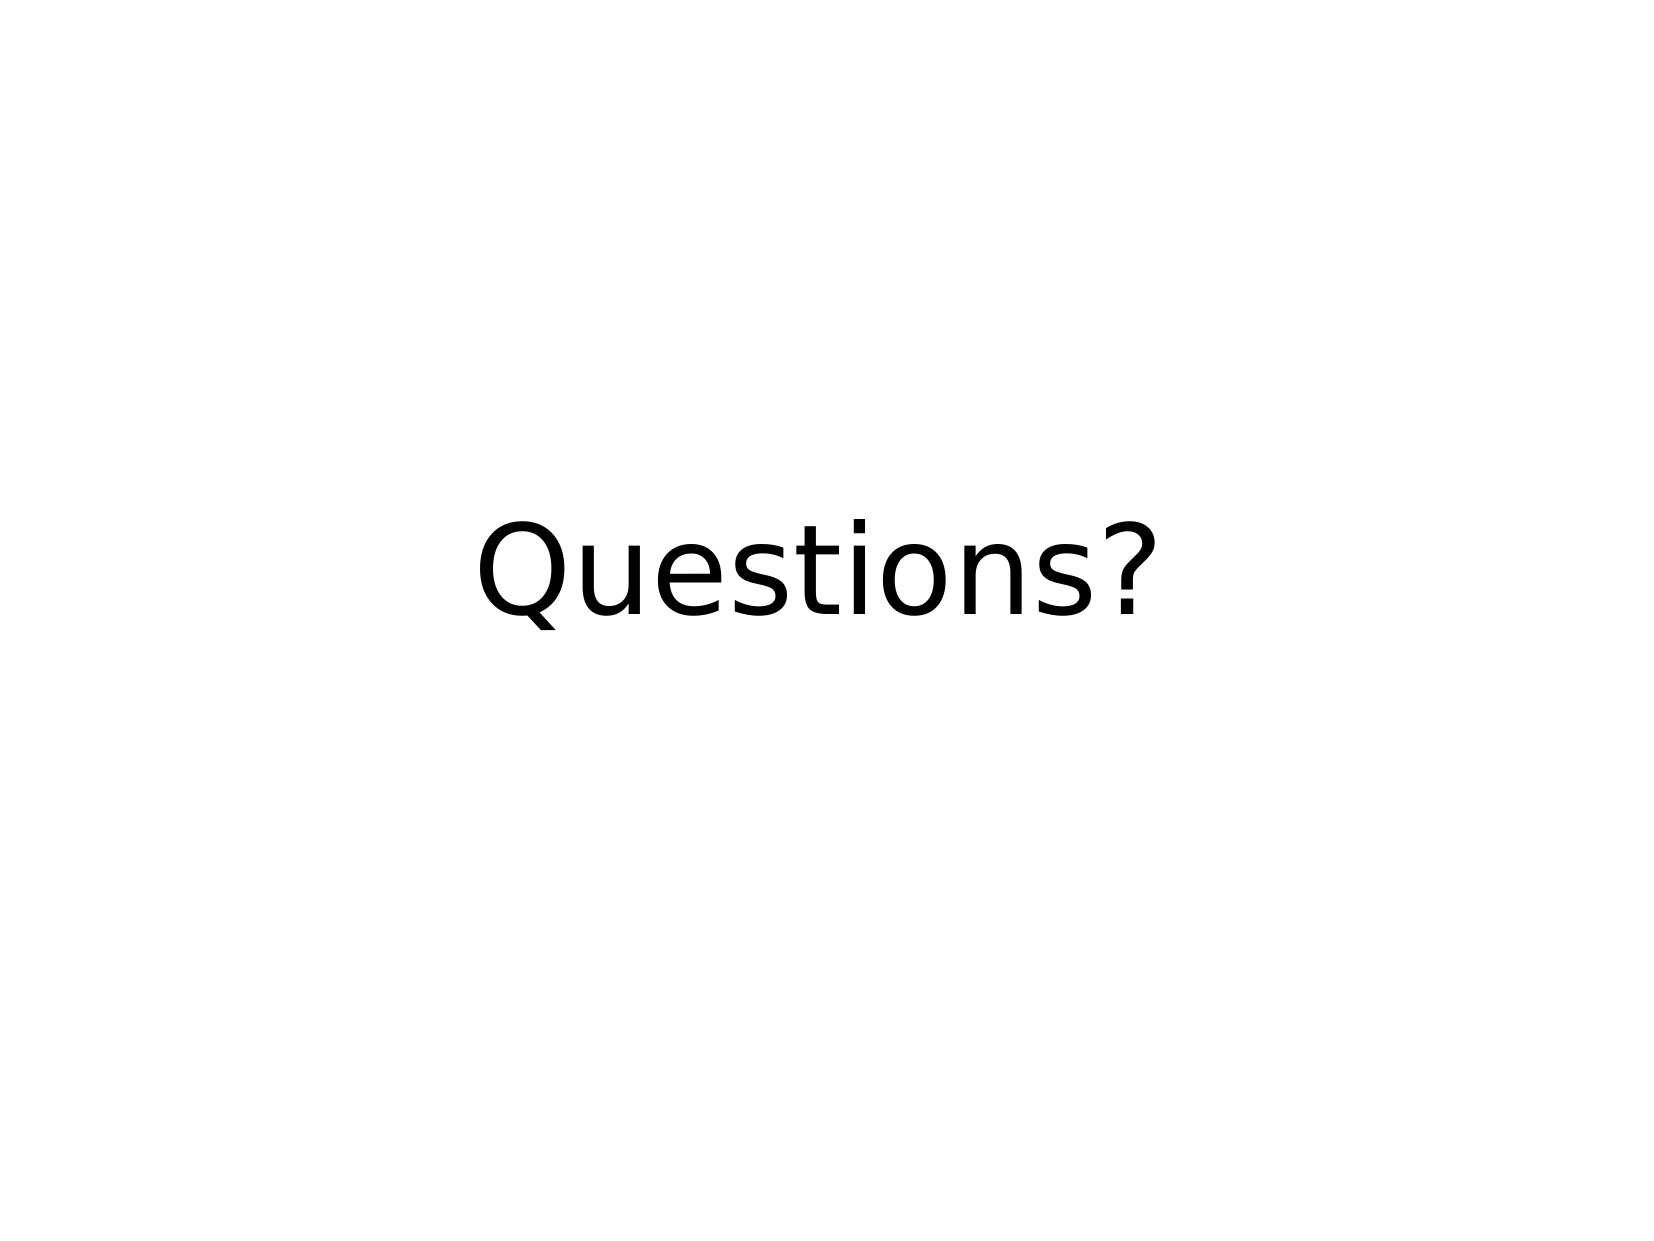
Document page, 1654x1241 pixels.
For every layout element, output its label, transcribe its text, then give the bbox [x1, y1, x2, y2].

title Questions? [75, 467, 1564, 676]
